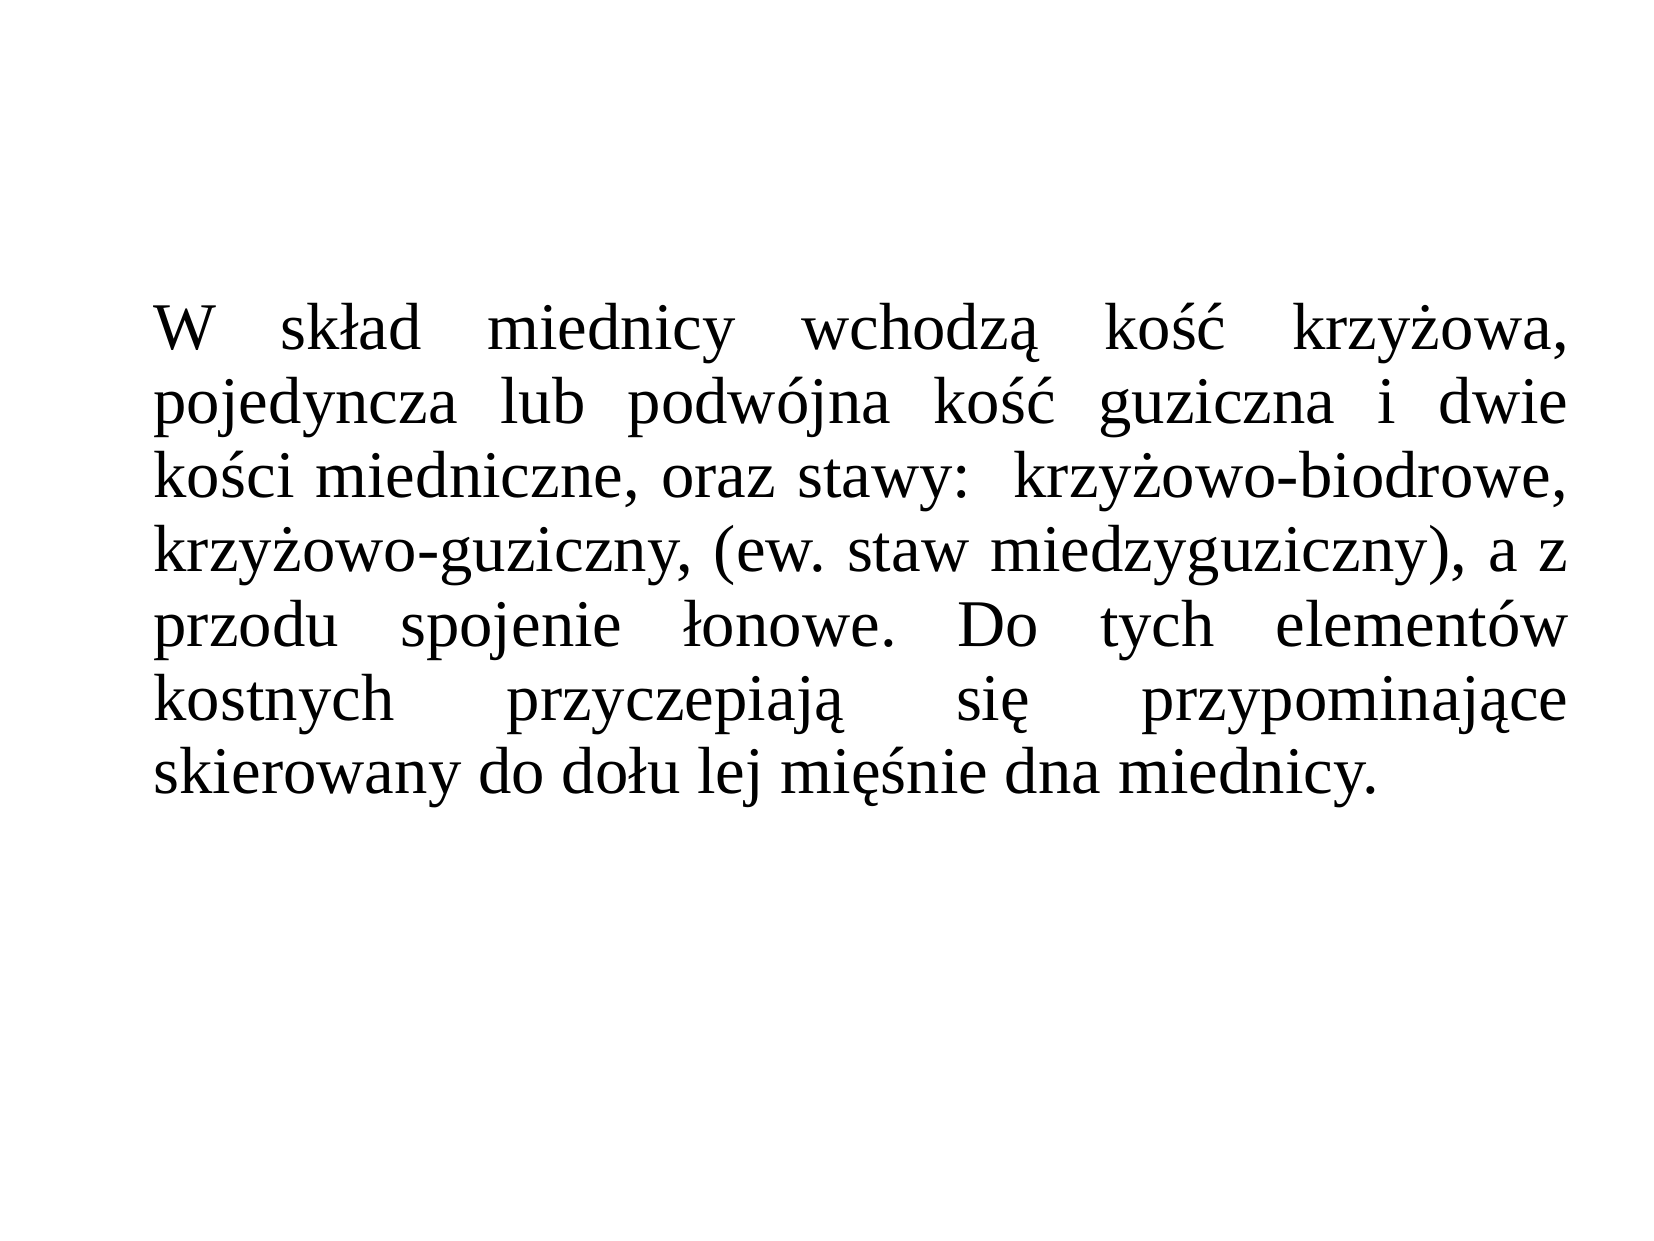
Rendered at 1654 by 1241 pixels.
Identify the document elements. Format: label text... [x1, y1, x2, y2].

list W skład miednicy wchodzą kość krzyżowa, pojedyncza lub podwójna kość guziczna i dwie kości miedniczne, oraz stawy: krzyżowo-biodrowe, krzyżowo-guziczny, (ew. staw miedzyguziczny), a z przodu spojenie łonowe. Do tych elementów kostnych przyczepiają się przypominające skierowany do dołu lej mięśnie dna miednicy. [82, 290, 1571, 1109]
